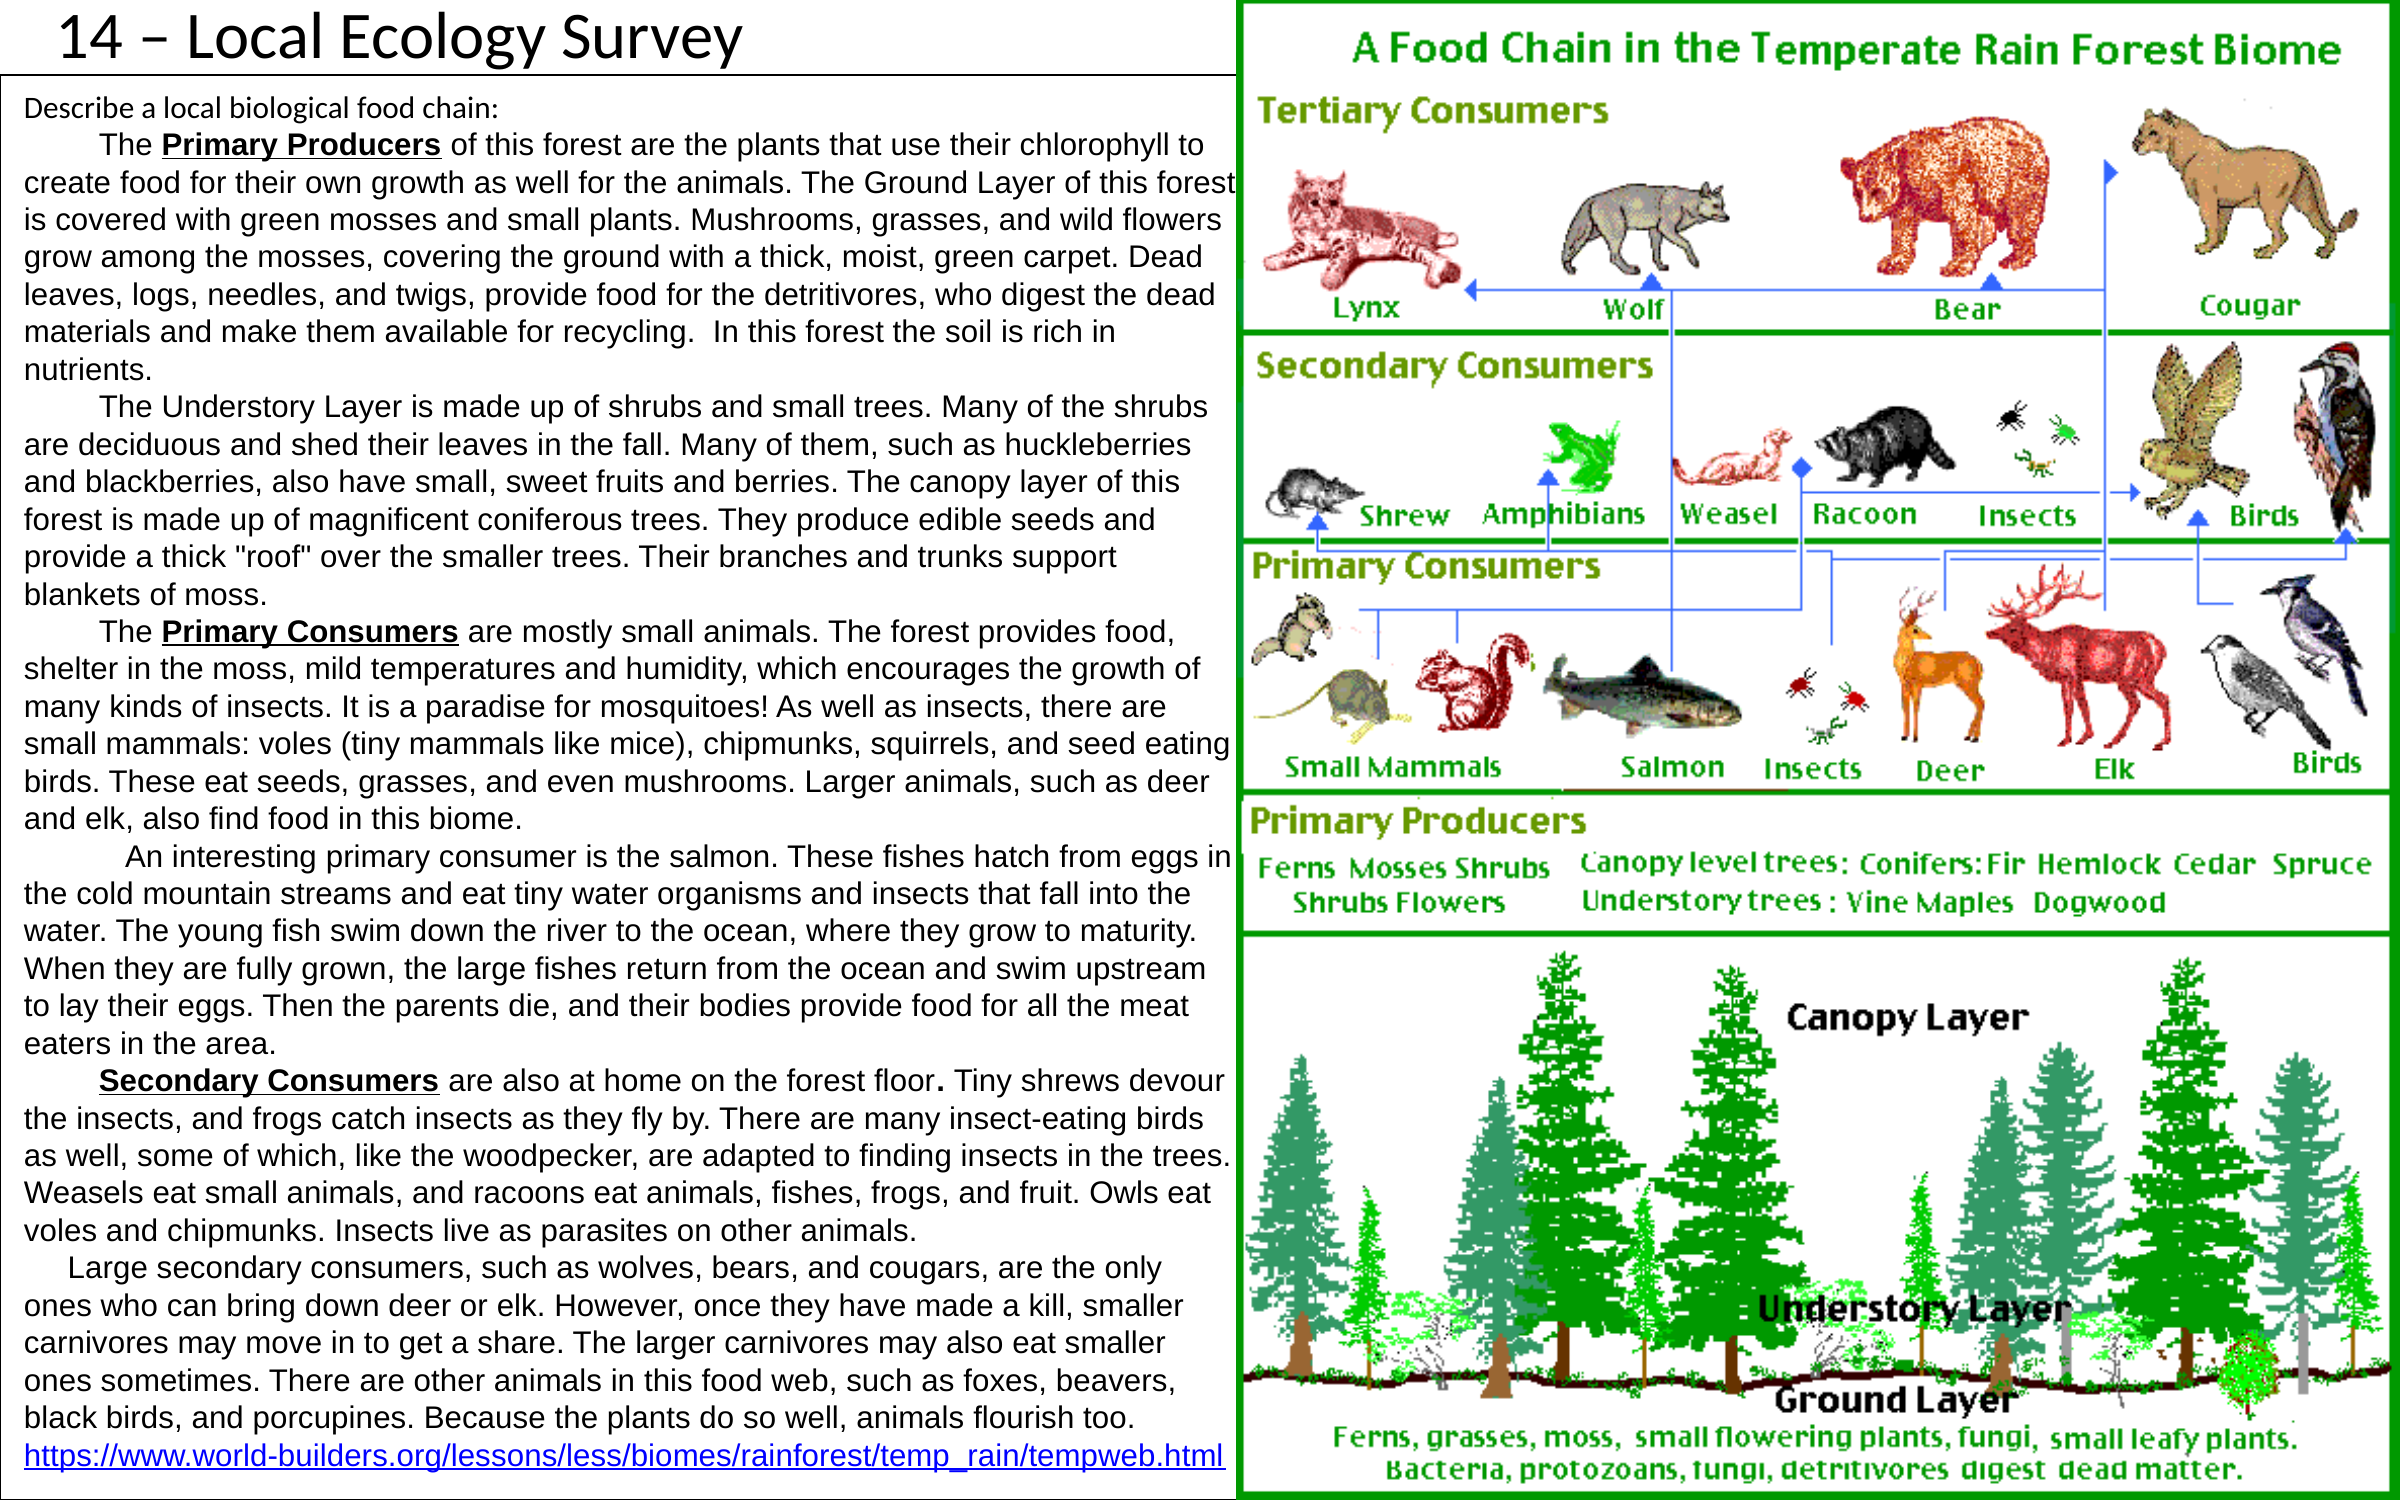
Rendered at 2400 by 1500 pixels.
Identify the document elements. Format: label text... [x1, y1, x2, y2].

text_box 14 – Local Ecology Survey [0, 0, 800, 74]
text_box Describe a local biological food chain: The Primary Producers of this forest are the plants that use their chlorophyll to create food for their own growth as well for the animals. The Ground Layer of this forest is covered with green mosses and small plants. Mushrooms, grasses, and wild flowers grow among the mosses, covering the ground with a thick, moist, green carpet. Dead leaves, logs, needles, and twigs, provide food for the detritivores, who digest the dead materials and make them available for recycling. In this forest the soil is rich in nutrients. The Understory Layer is made up of shrubs and small trees. Many of the shrubs are deciduous and shed their leaves in the fall. Many of them, such as huckleberries and blackberries, also have small, sweet fruits and berries. The canopy layer of this forest is made up of magnificent coniferous trees. They produce edible seeds and provide a thick "roof" over the smaller trees. Their branches and trunks support blankets of moss. The Primary Consumers are mostly small animals. The forest provides food, shelter in the moss, mild temperatures and humidity, which encourages the growth of many kinds of insects. It is a paradise for mosquitoes! As well as insects, there are small mammals: voles (tiny mammals like mice), chipmunks, squirrels, and seed eating birds. These eat seeds, grasses, and even mushrooms. Larger animals, such as deer and elk, also find food in this biome. An interesting primary consumer is the salmon. These fishes hatch from eggs in the cold mountain streams and eat tiny water organisms and insects that fall into the water. The young fish swim down the river to the ocean, where they grow to maturity. When they are fully grown, the large fishes return from the ocean and swim upstream to lay their eggs. Then the parents die, and their bodies provide food for all the meat eaters in the area. Secondary Consumers are also at home on the forest floor. Tiny shrews devour the insects, and frogs catch insects as they fly by. There are many insect-eating birds as well, some of which, like the woodpecker, are adapted to finding insects in the trees. Weasels eat small animals, and racoons eat animals, fishes, frogs, and fruit. Owls eat voles and chipmunks. Insects live as parasites on other animals. Large secondary consumers, such as wolves, bears, and cougars, are the only ones who can bring down deer or elk. However, once they have made a kill, smaller carnivores may move in to get a share. The larger carnivores may also eat smaller ones sometimes. There are other animals in this food web, such as foxes, beavers, black birds, and porcupines. Because the plants do so well, animals flourish too. https://www.world-builders.org/lessons/less/biomes/rainforest/temp_rain/tempweb.html [0, 74, 1236, 1500]
picture [1236, 0, 2400, 1500]
